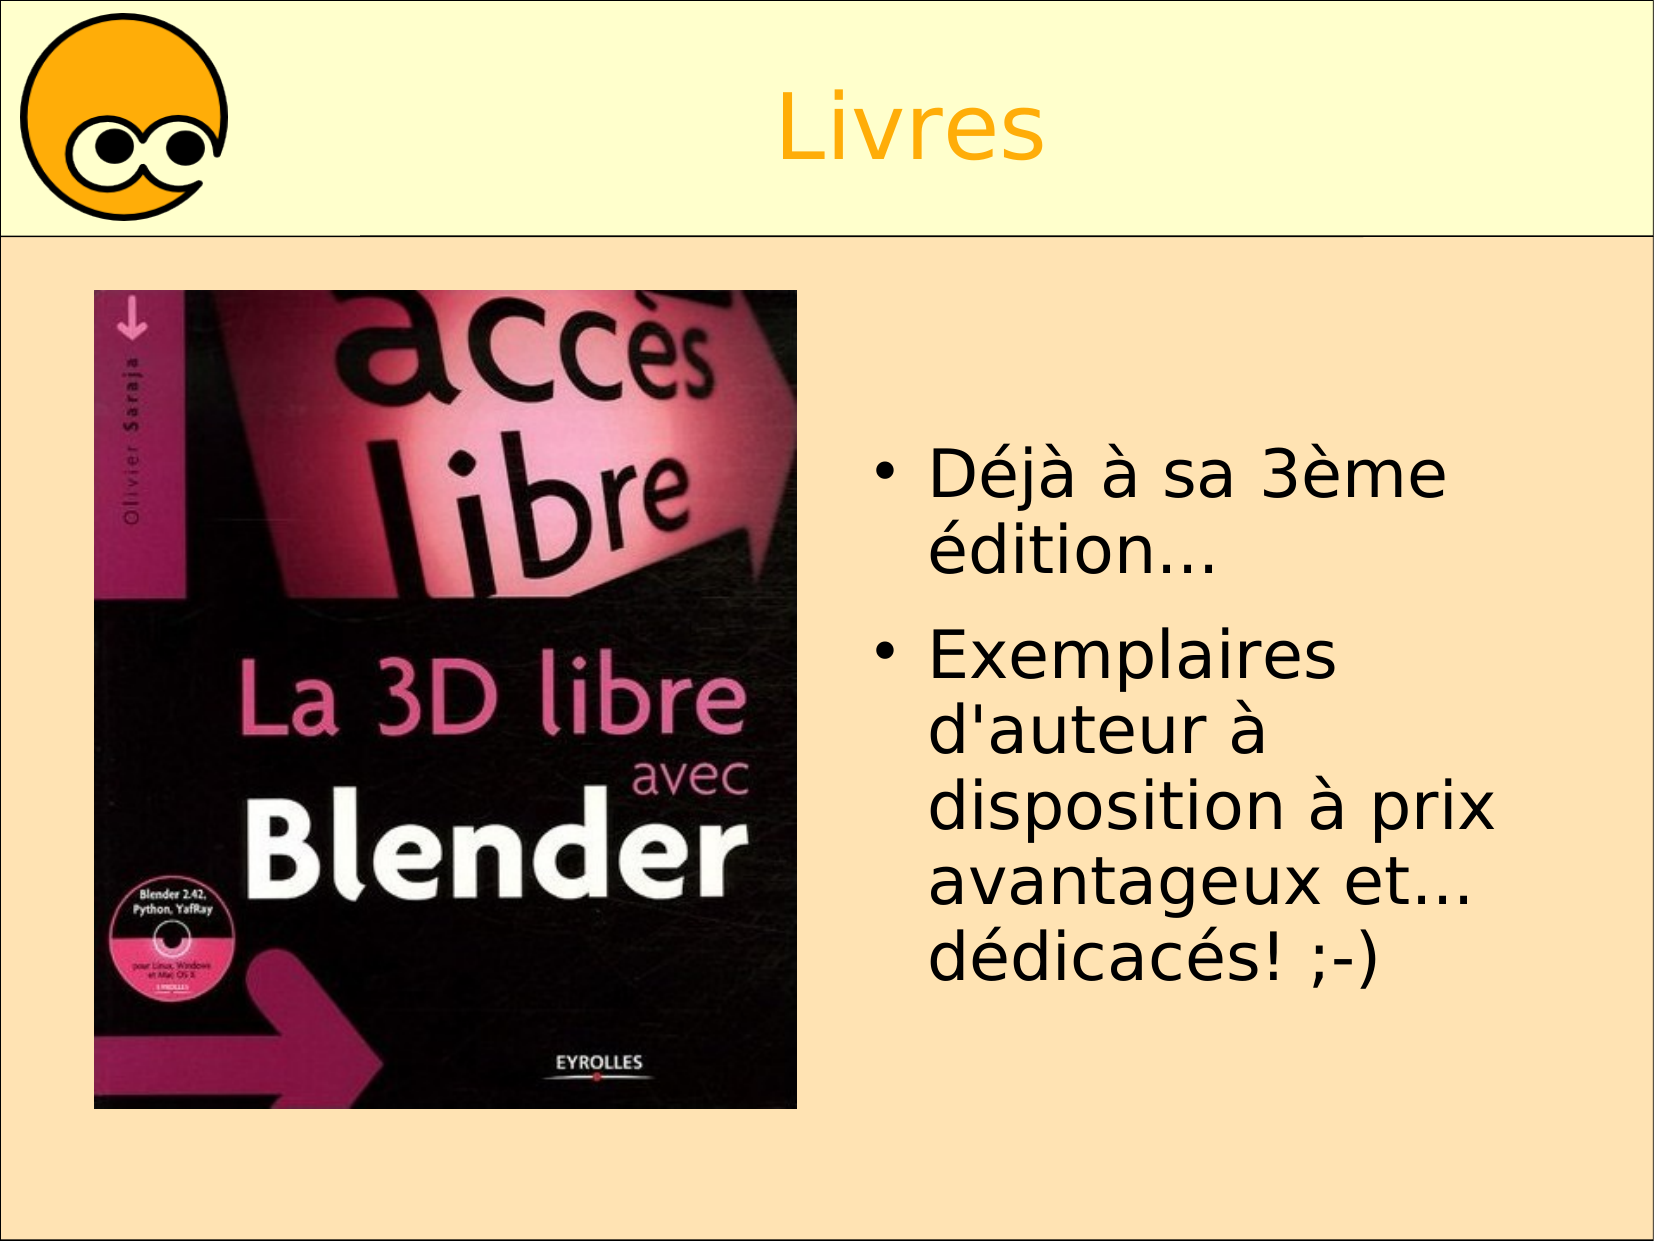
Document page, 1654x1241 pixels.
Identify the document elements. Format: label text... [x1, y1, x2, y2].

title Livres [252, 21, 1571, 235]
picture [20, 13, 228, 221]
list Déjà à sa 3ème édition... Exemplaires d'auteur à disposition à prix avantageux et... dédicacés! ;-) [856, 437, 1583, 998]
picture [94, 290, 797, 1109]
